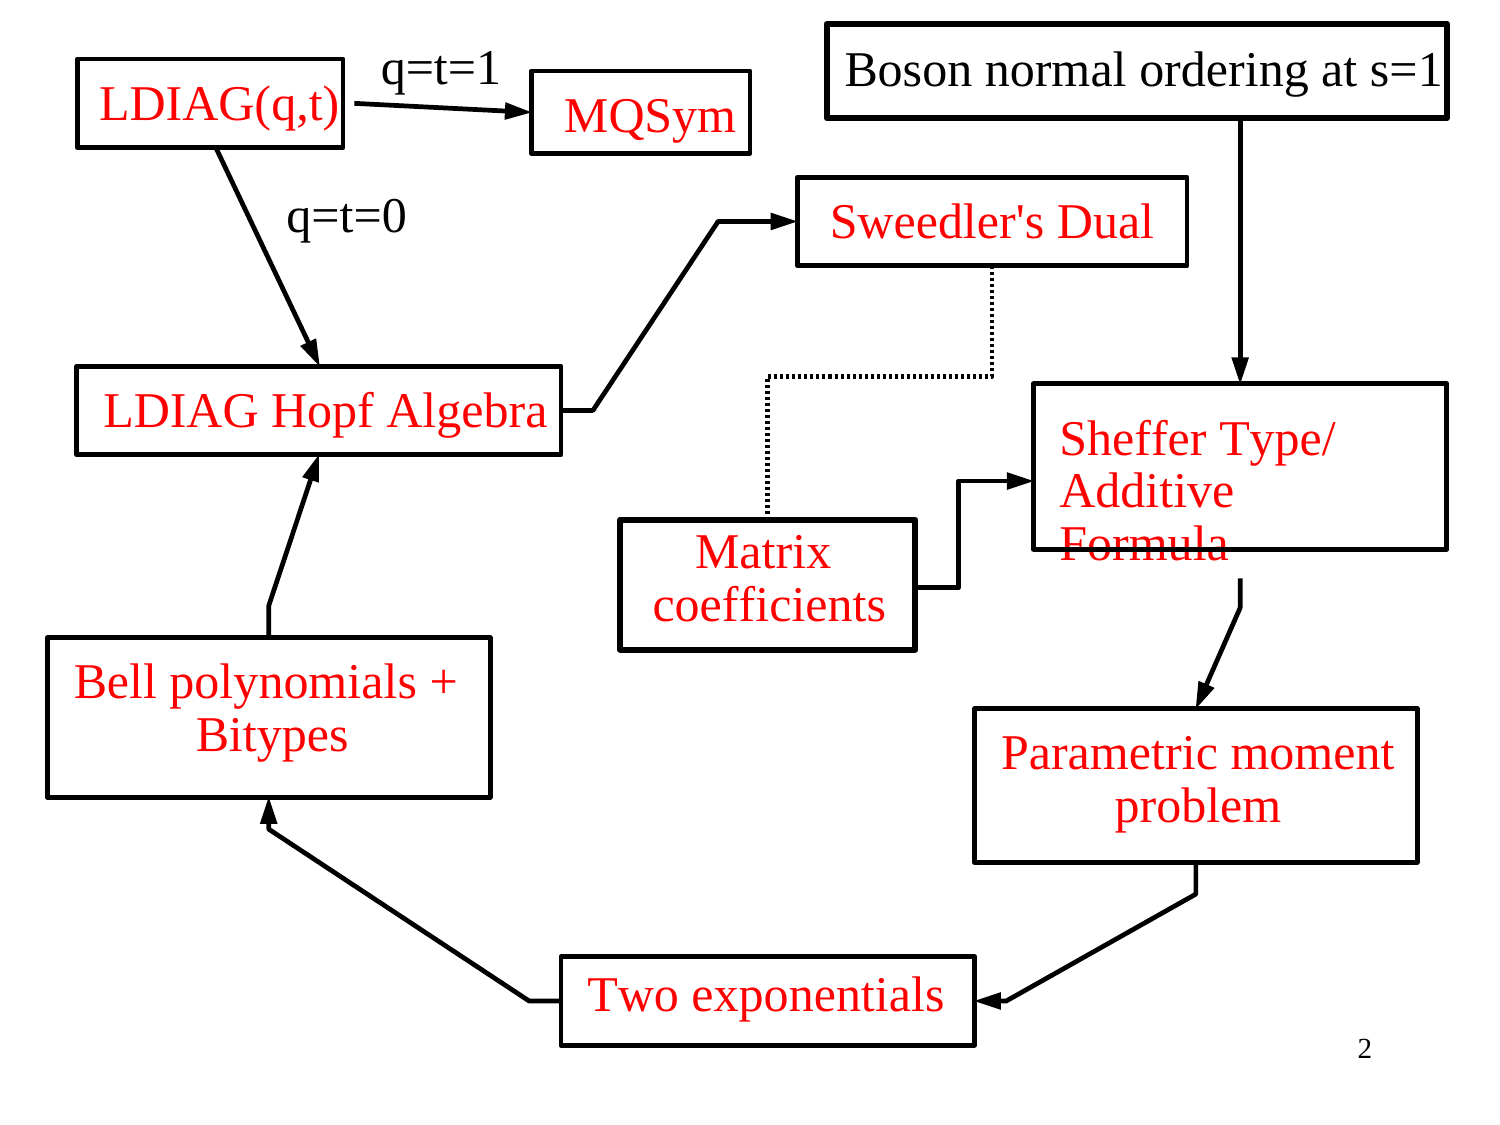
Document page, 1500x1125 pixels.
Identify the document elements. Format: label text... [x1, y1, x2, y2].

text_box LDIAG Hopf Algebra [88, 377, 559, 450]
text_box Boson normal ordering at s=1 [826, 23, 1447, 119]
text_box Sweedler's Dual [814, 188, 1182, 261]
text_box Two exponentials [572, 962, 960, 1034]
text_box Bell polynomials + Bitypes [59, 649, 486, 775]
text_box Matrix coefficients [637, 523, 901, 645]
text_box MQSym [549, 82, 748, 151]
text_box Sheffer Type/ Additive Formula [1044, 405, 1432, 539]
text_box Parametric moment problem [986, 720, 1409, 846]
text_box q=t=1 [366, 35, 517, 107]
text_box LDIAG(q,t) [345, 70, 355, 142]
text_box q=t=0 [271, 183, 422, 255]
text_box LDIAG(q,t) [84, 70, 341, 142]
